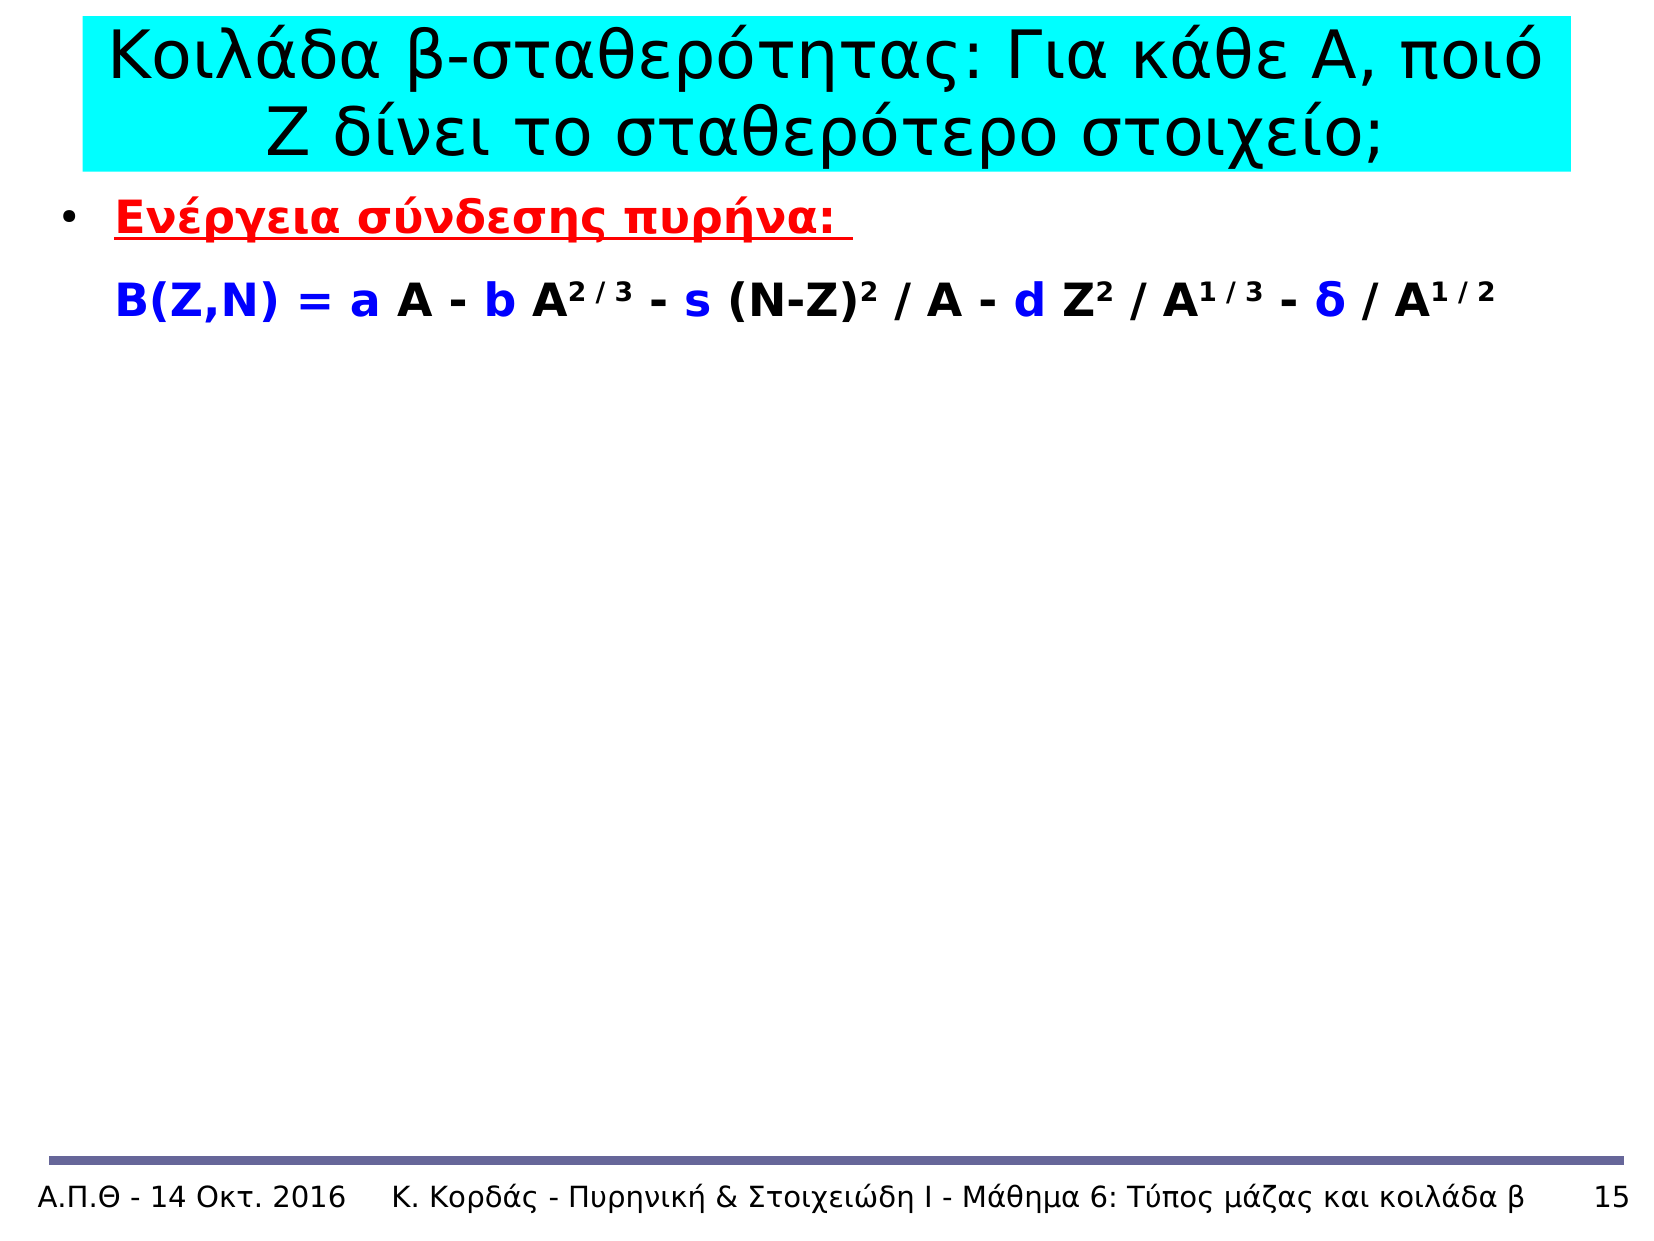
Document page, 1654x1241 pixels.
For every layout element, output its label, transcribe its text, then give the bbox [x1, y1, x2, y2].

title Κοιλάδα β-σταθερότητας: Για κάθε Α, ποιό Ζ δίνει το σταθερότερο στοιχείο; [82, 16, 1571, 172]
list Ενέργεια σύνδεσης πυρήνα: Β(Ζ,Ν) = a A - b A2 / 3 - s (N-Z)2 / A - d Z2 / A1 / 3 - δ / A1 / 2 [43, 191, 1619, 1129]
